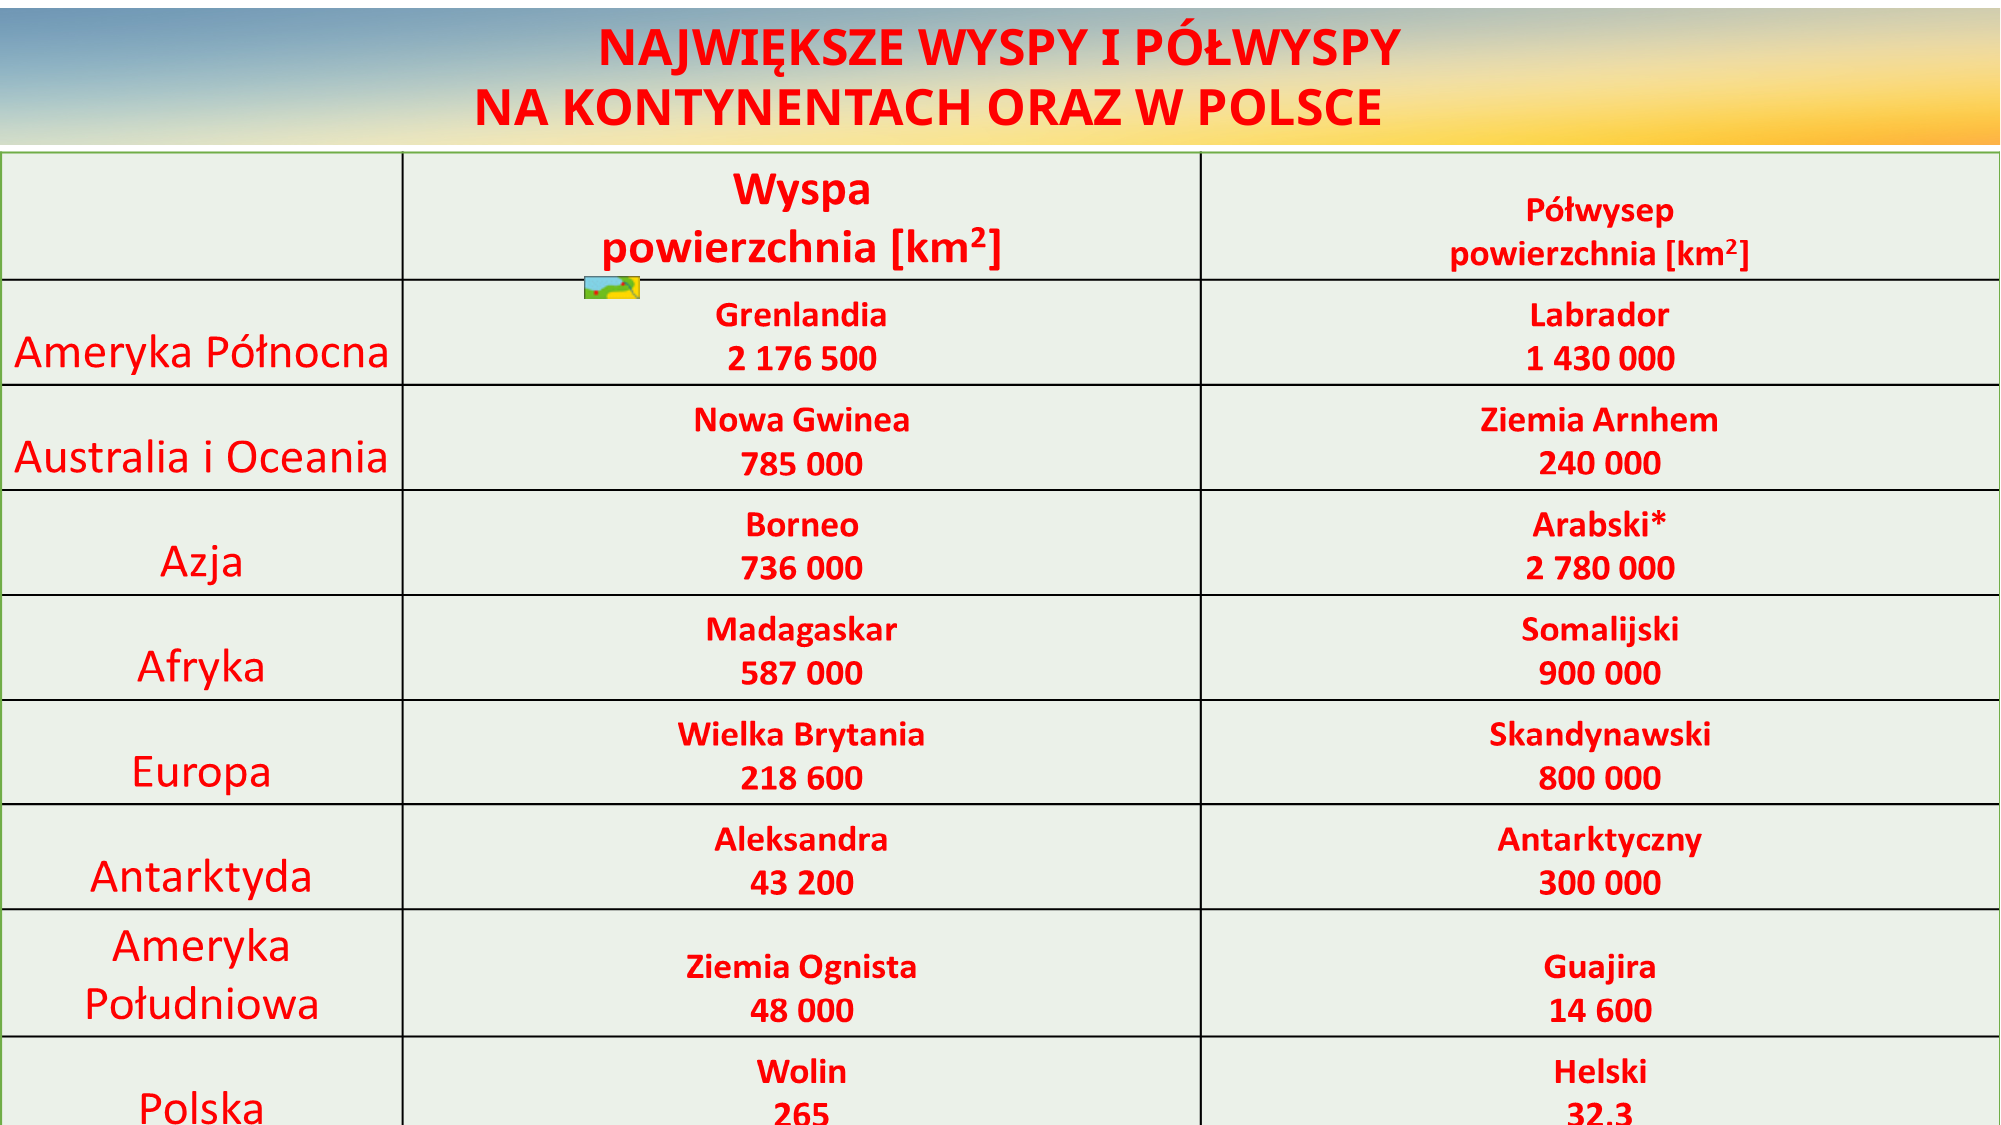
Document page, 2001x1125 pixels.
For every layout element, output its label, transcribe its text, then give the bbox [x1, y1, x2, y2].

picture [0, 145, 2000, 1125]
text_box NAJWIĘKSZE WYSPY I PÓŁWYSPY NA KONTYNENTACH ORAZ W POLSCE [0, 8, 2000, 145]
